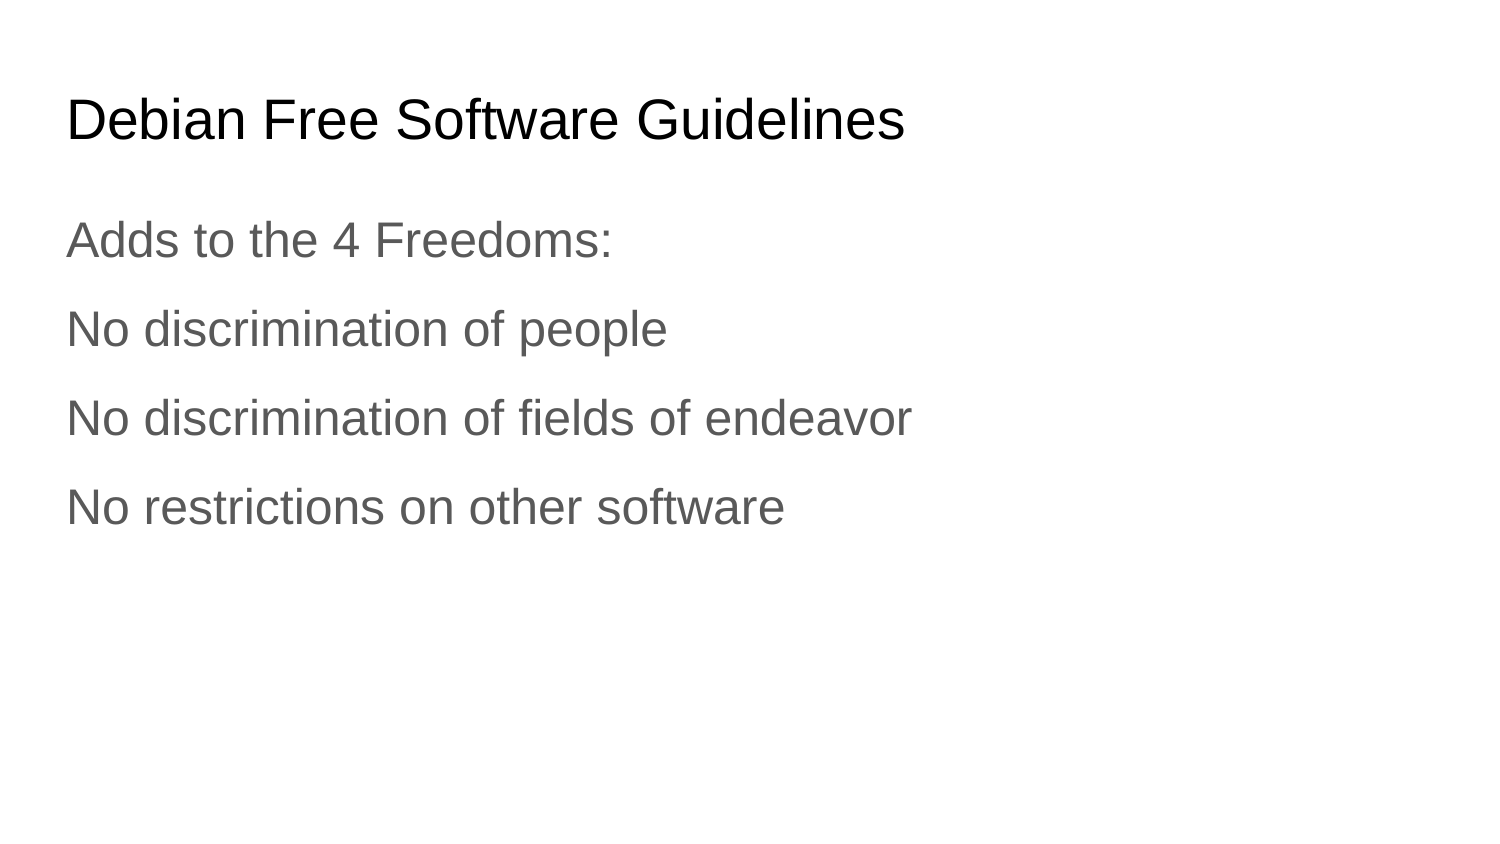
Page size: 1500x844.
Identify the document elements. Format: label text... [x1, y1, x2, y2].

list Adds to the 4 Freedoms: No discrimination of people No discrimination of fields of endeavor No restrictions on other software [51, 189, 1449, 750]
title Debian Free Software Guidelines [51, 72, 1449, 167]
